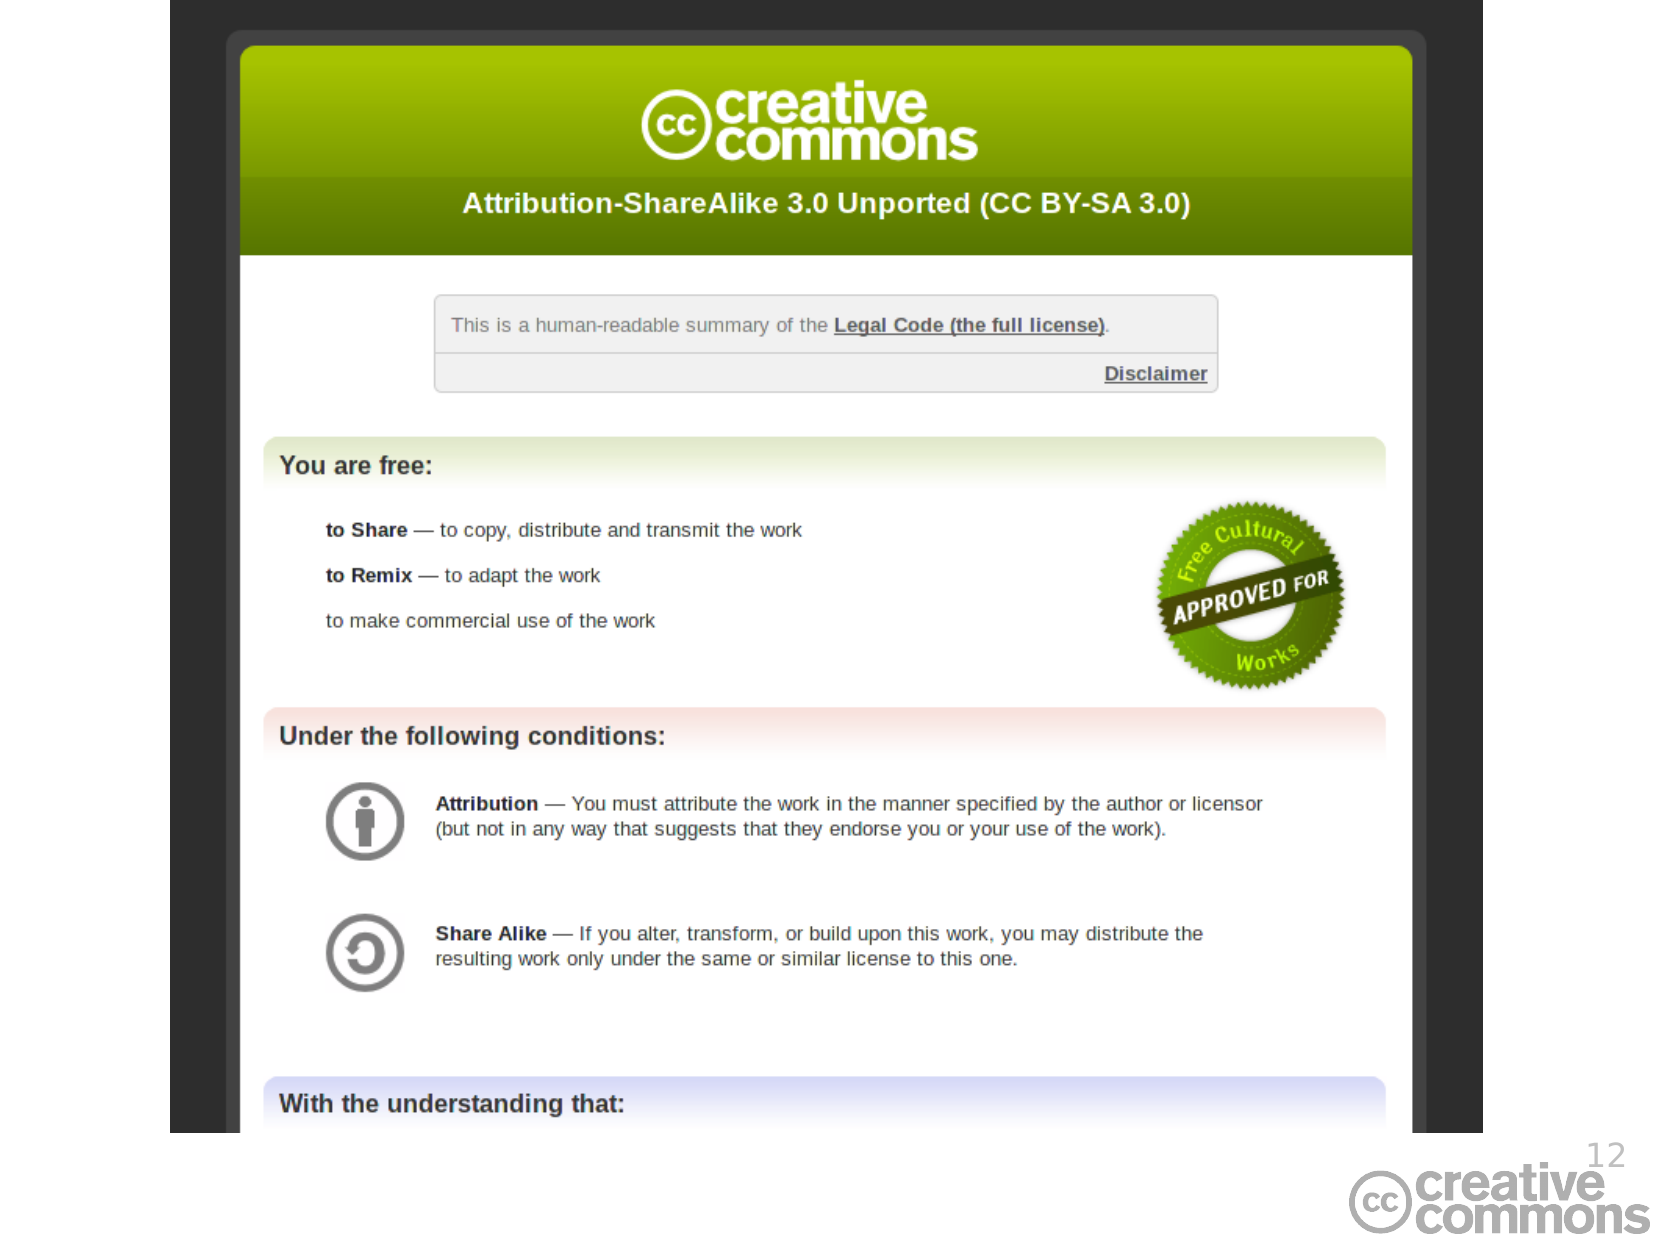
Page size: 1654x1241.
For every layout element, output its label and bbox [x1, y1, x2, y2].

picture [1349, 1162, 1650, 1234]
picture [170, 0, 1483, 1133]
